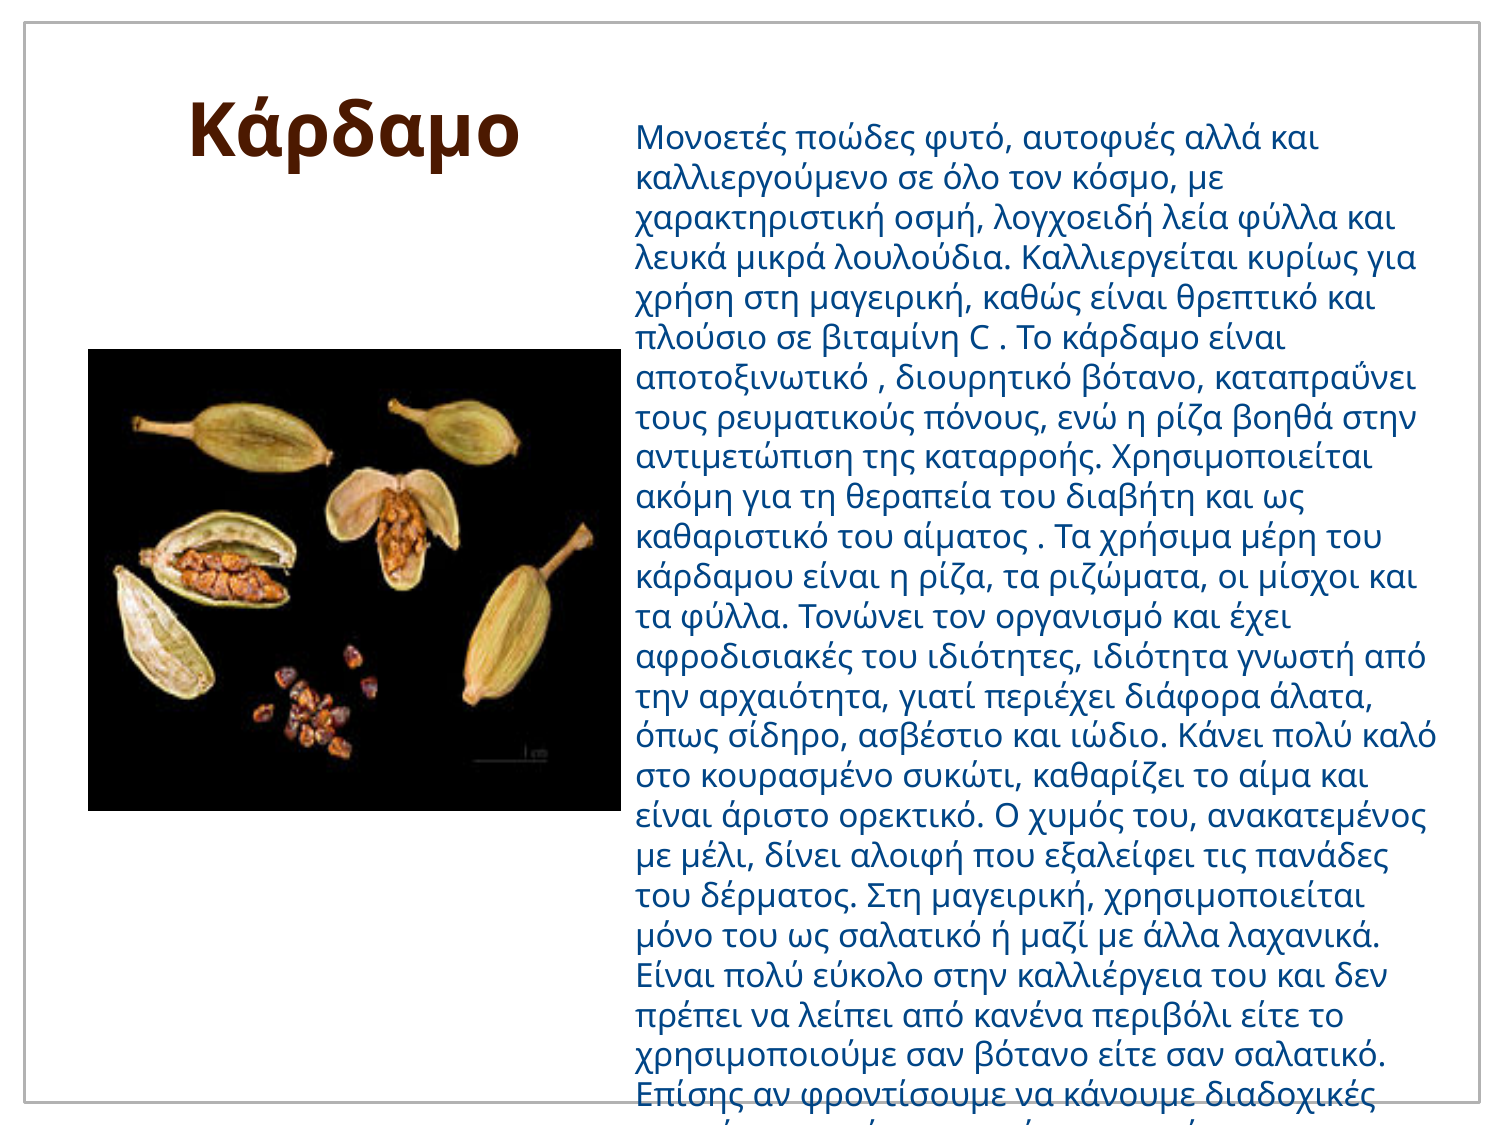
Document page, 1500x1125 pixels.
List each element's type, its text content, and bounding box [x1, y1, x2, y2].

list Μονοετές ποώδες φυτό, αυτοφυές αλλά και καλλιεργού­μενο σε όλο τον κόσμο, με χαρακτηριστική ο­σμή, λογχοειδή λεία φύλλα και λευκά μικρά λουλούδια. Καλ­λιεργείται κυρίως για χρήση στη μαγειρική, καθώς είναι θρεπτικό και πλούσιο σε βιταμίνη C . Το κάρδαμο είναι αποτοξινωτικό , διουρητικό βότανο, καταπραΰνει τους ρευ­ματικούς πόνους, ενώ η ρίζα βοηθά στην αντιμετώπιση της καταρροής. Χρησιμοποιείται ακόμη για τη θεραπεία του διαβή­τη και ως καθαριστικό του αίματος . Τα χρήσιμα μέρη του κάρδαμου είναι η ρίζα, τα ρι­ζώματα, οι μίσχοι και τα φύλλα. Τονώνει τον οργανισμό και έχει αφροδισιακές του ιδιότητες, ιδιότη­τα γνωστή από την αρχαιότητα, γιατί περιέχει διάφορα άλατα, όπως σίδηρο, ασβέστιο και ιώ­διο. Κάνει πολύ καλό στο κου­ρασμένο συκώτι, καθαρίζει το αίμα και είναι άριστο ορεκτικό. Ο χυμός του, ανακατεμένος με μέλι, δίνει αλοιφή που εξαλεί­φει τις πανάδες του δέρματος. Στη μαγειρική, χρησι­μοποιείται μόνο του ως σαλατικό ή μαζί με άλλα λαχανικά. Είναι πολύ εύκολο στην καλλιέργεια του και δεν πρέπει να λείπει από κανένα περιβόλι είτε το χρησιμοποιούμε σαν βότανο είτε σαν σαλατικό. Επίσης αν φροντίσουμε να κάνουμε διαδοχικές σπορές μπορούμε να το έχουμε φρέσκο στο τραπέζι μας, σχεδόν, όλο τον χρόνο. [620, 101, 1459, 1125]
picture [88, 349, 621, 811]
title Κάρδαμο [171, 66, 1500, 254]
